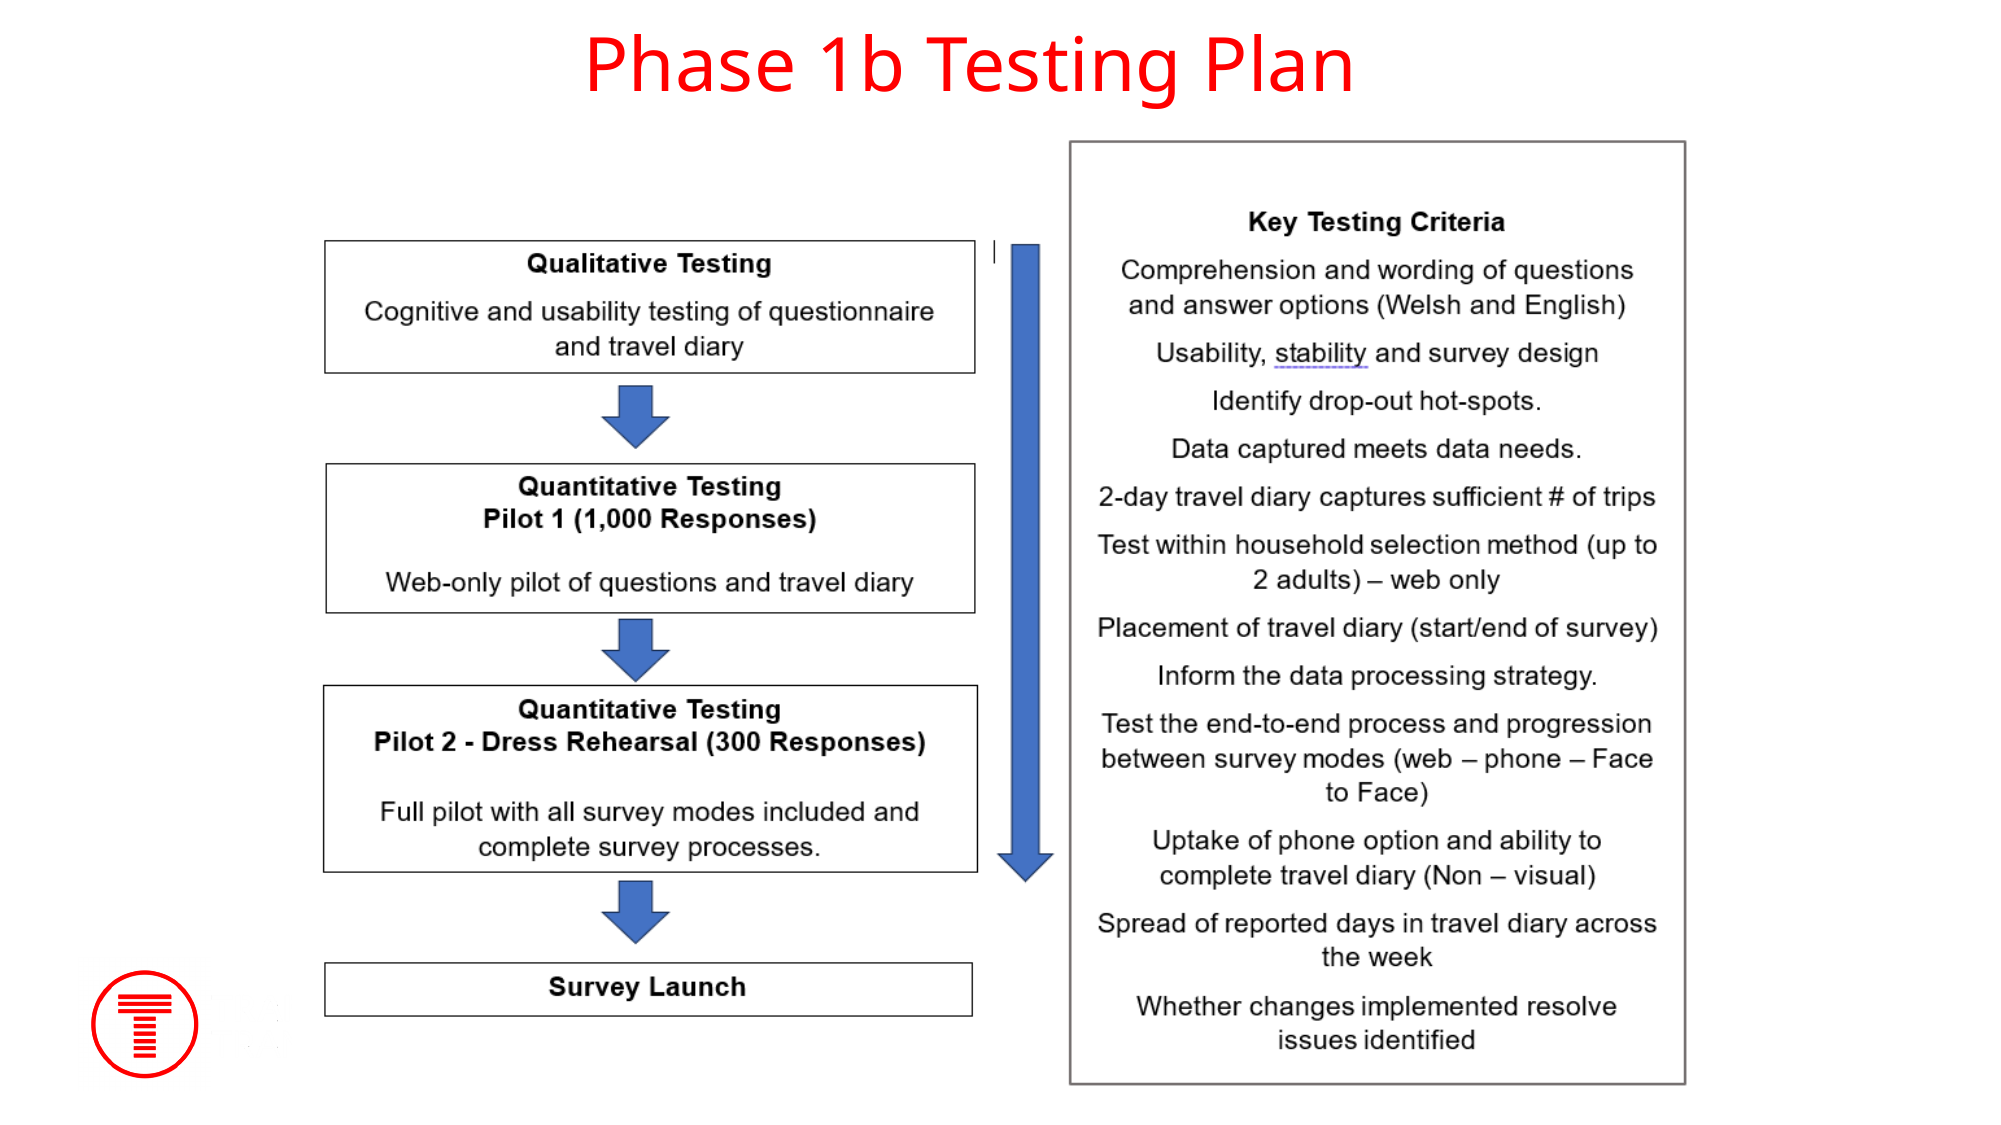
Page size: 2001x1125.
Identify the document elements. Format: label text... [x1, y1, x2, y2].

picture [292, 121, 1719, 1105]
text_box Phase 1b Testing Plan [45, 25, 1916, 110]
